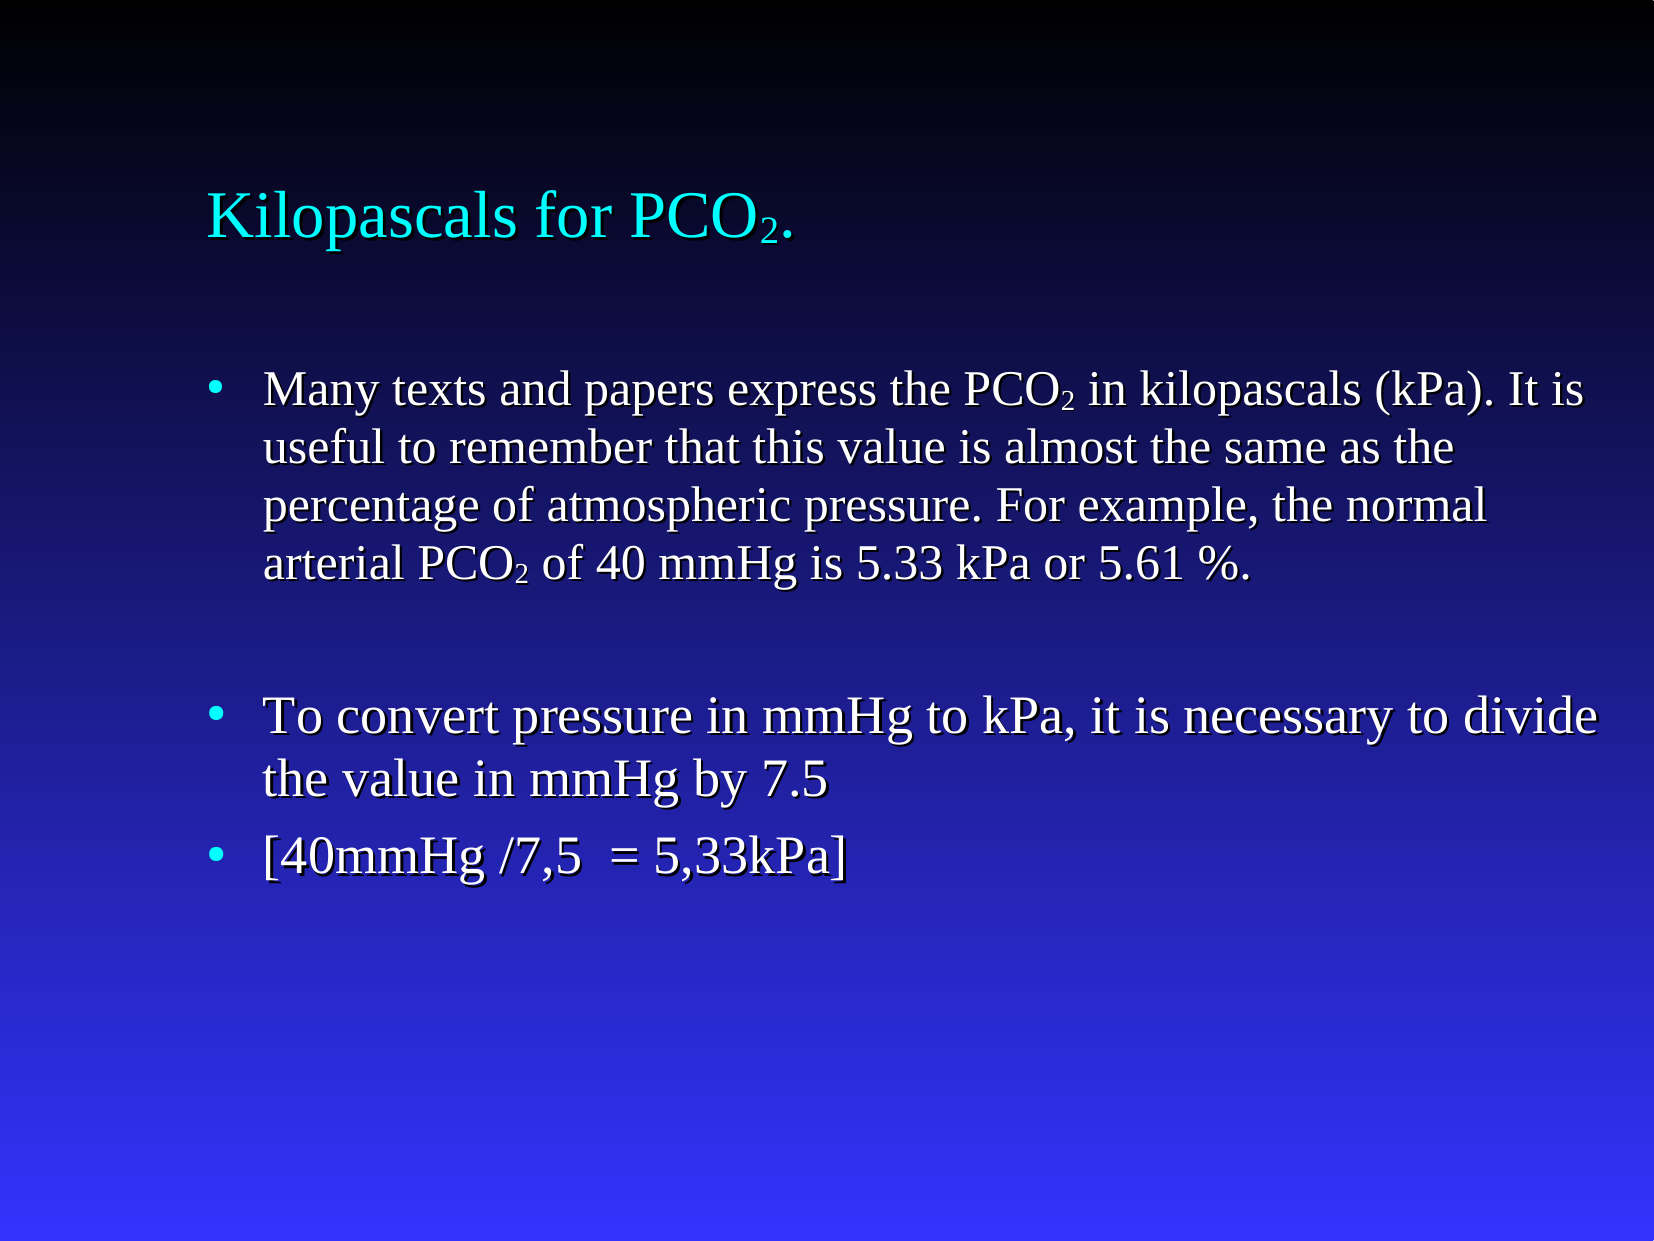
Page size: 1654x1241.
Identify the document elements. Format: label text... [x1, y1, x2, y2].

title Kilopascals for PCO2. [206, 110, 1613, 317]
list Many texts and papers express the PCO2 in kilopascals (kPa). It is useful to remember that this value is almost the same as the percentage of atmospheric pressure. For example, the normal arterial PCO2 of 40 mmHg is 5.33 kPa or 5.61 %. To convert pressure in mmHg to kPa, it is necessary to divide the value in mmHg by 7.5 [40mmHg /7,5 = 5,33kPa] [206, 358, 1613, 1103]
